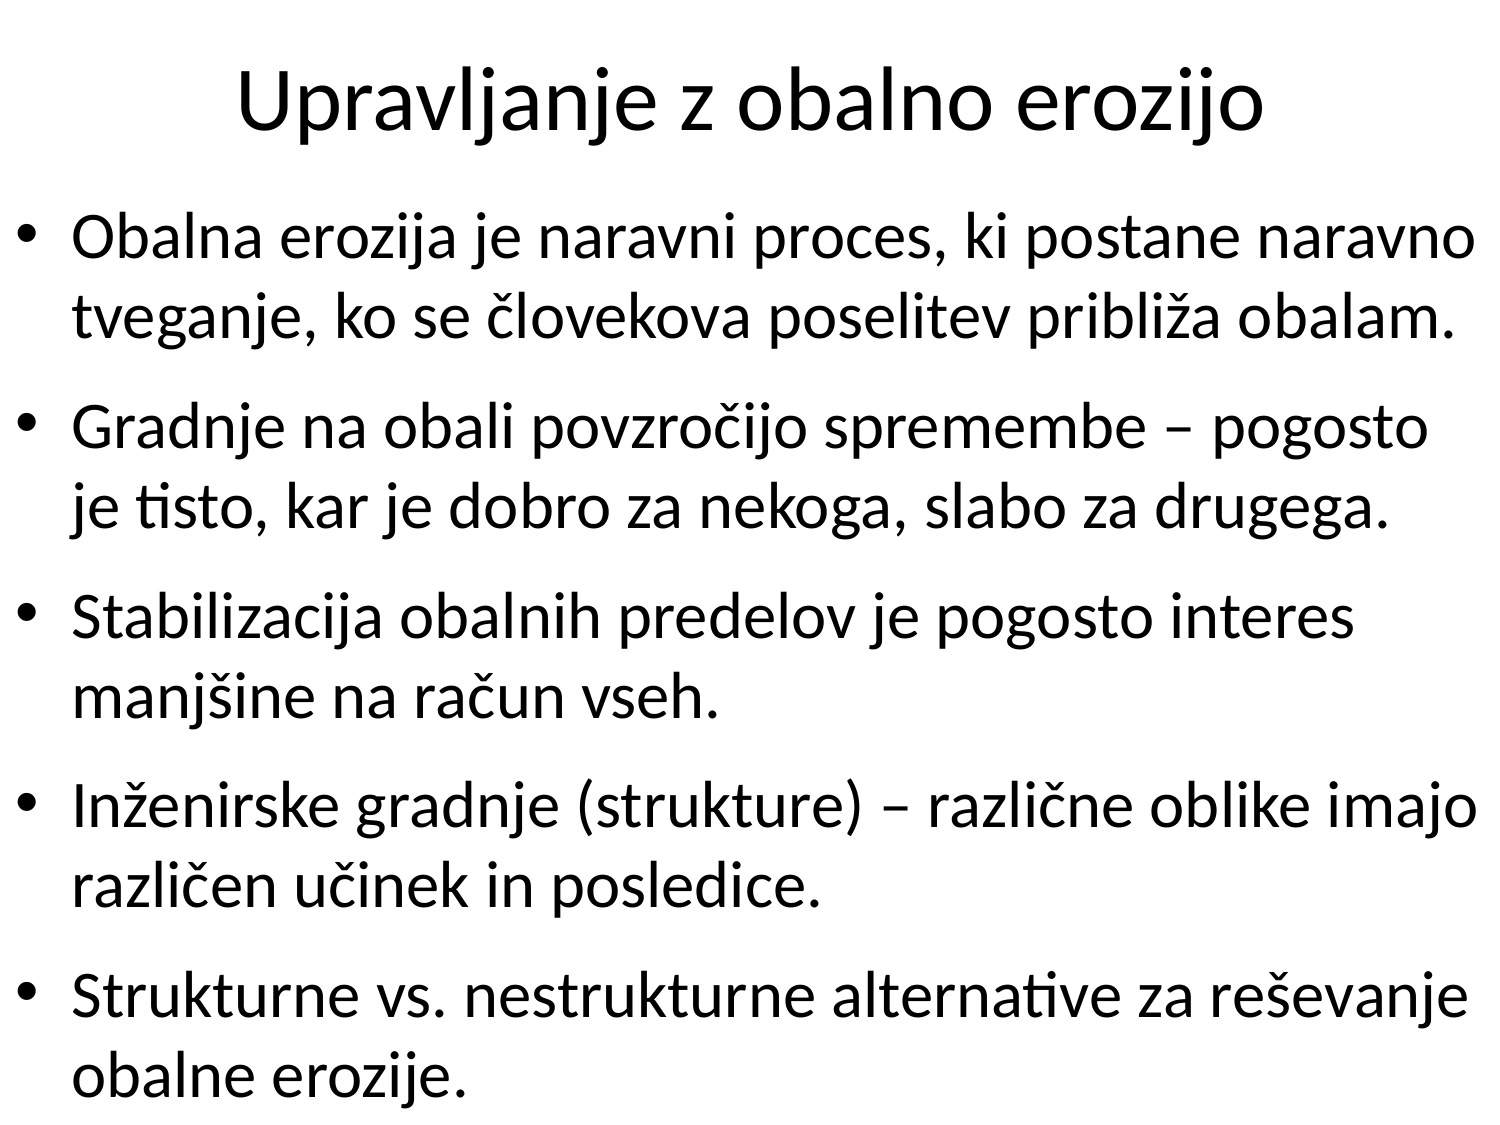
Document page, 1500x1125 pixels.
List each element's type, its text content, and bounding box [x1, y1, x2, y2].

title Upravljanje z obalno erozijo [76, 0, 1427, 184]
list Obalna erozija je naravni proces, ki postane naravno tveganje, ko se človekova poselitev približa obalam. Gradnje na obali povzročijo spremembe – pogosto je tisto, kar je dobro za nekoga, slabo za drugega. Stabilizacija obalnih predelov je pogosto interes manjšine na račun vseh. Inženirske gradnje (strukture) – različne oblike imajo različen učinek in posledice. Strukturne vs. nestrukturne alternative za reševanje obalne erozije. [0, 184, 1500, 1125]
